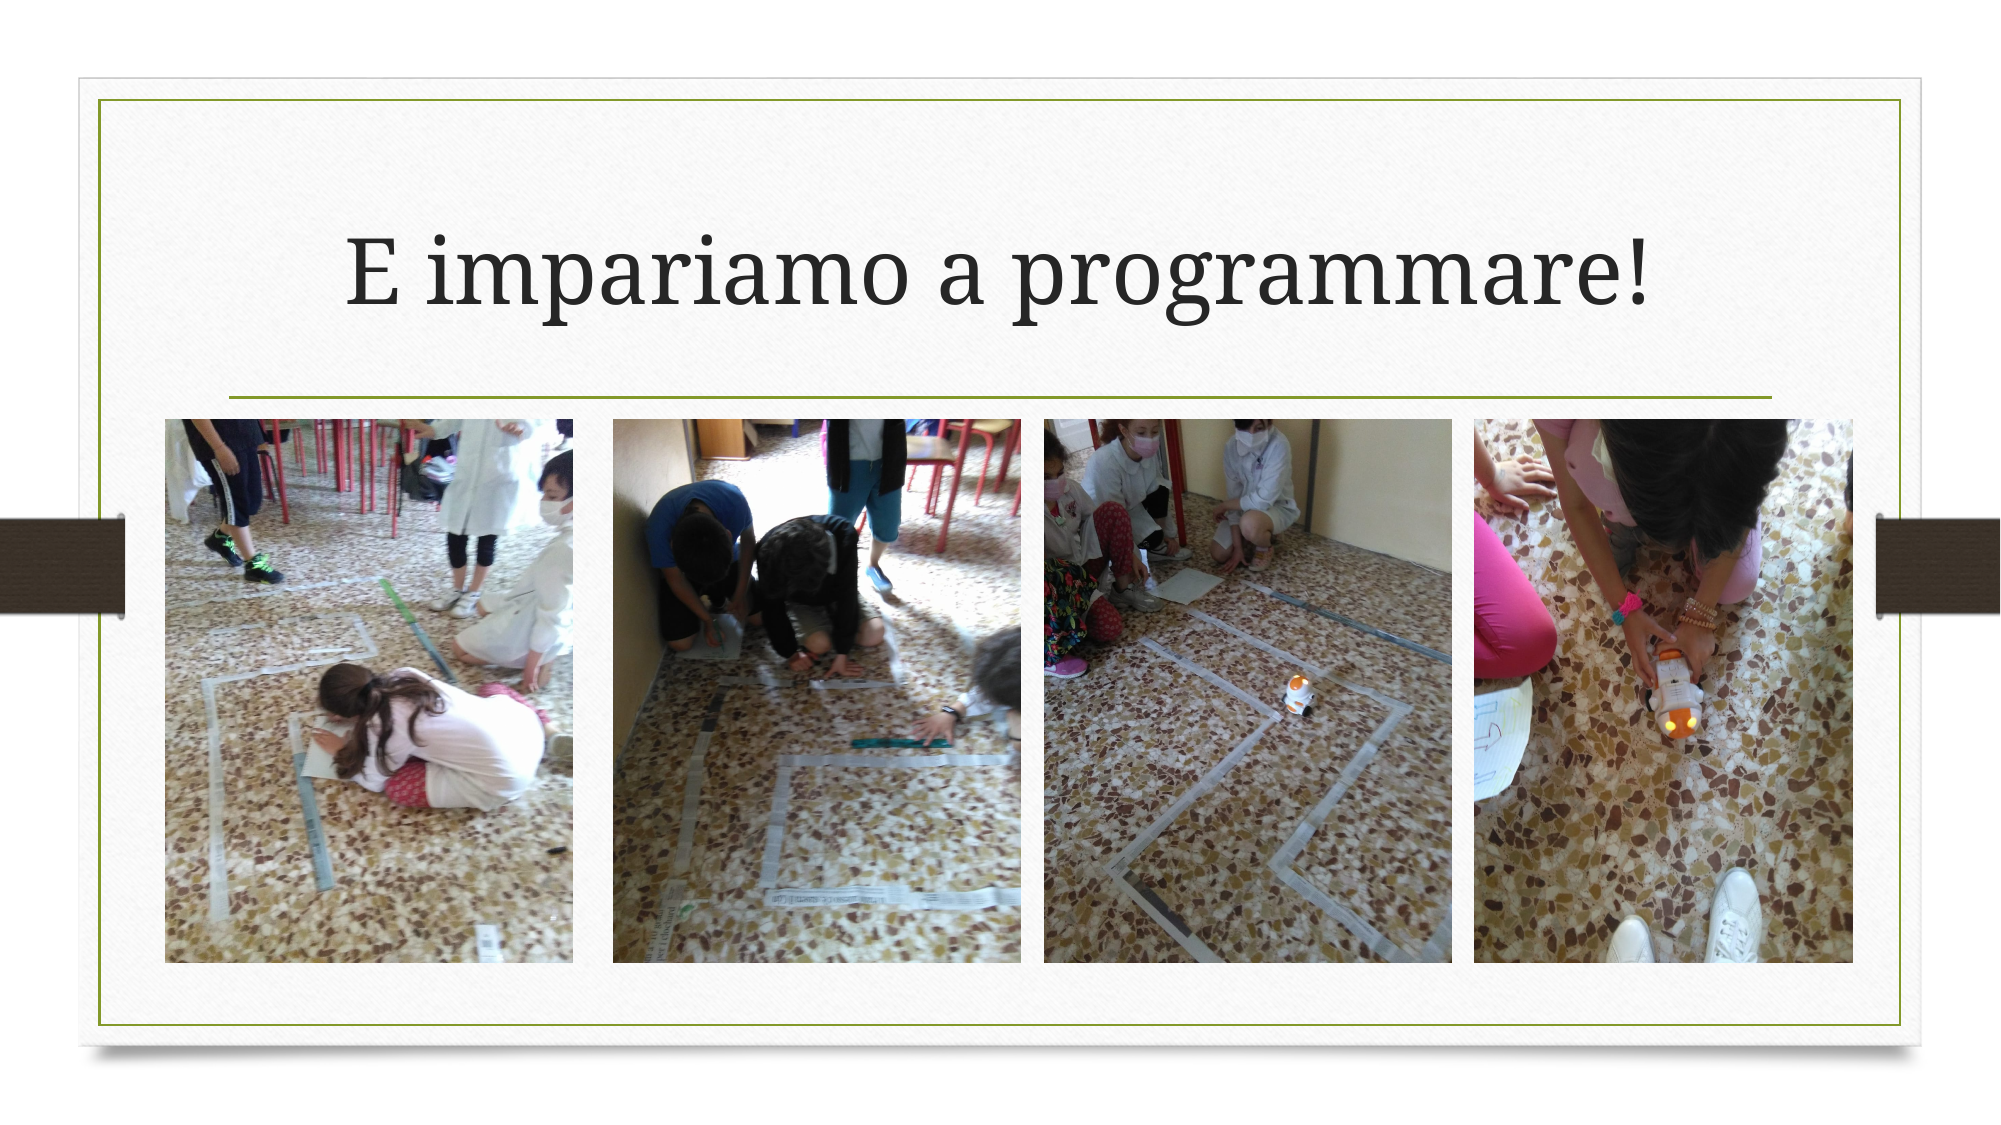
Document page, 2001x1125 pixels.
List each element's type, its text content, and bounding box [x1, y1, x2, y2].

picture [0, 0, 2001, 1125]
title E impariamo a programmare! [212, 161, 1788, 376]
